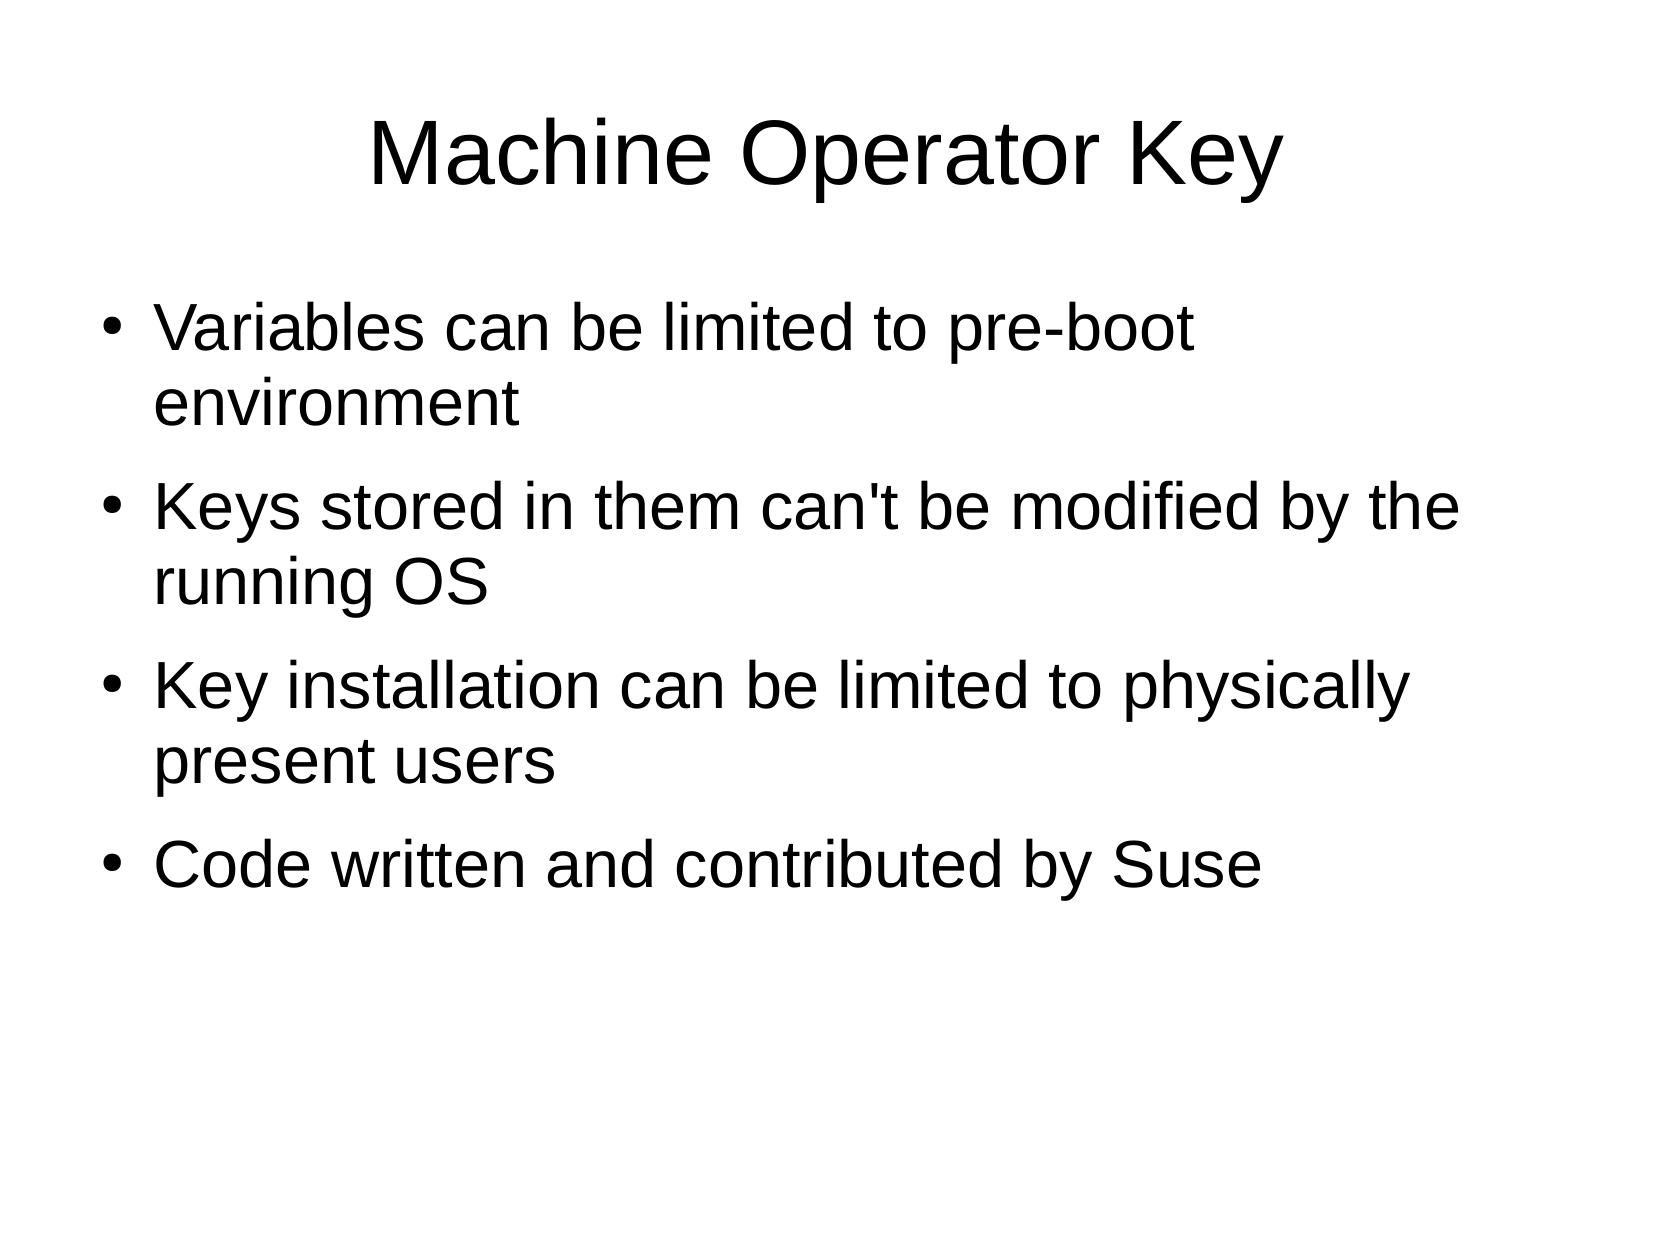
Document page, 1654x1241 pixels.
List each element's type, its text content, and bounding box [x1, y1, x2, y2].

list Variables can be limited to pre-boot environment Keys stored in them can't be modified by the running OS Key installation can be limited to physically present users Code written and contributed by Suse [82, 290, 1538, 1010]
title Machine Operator Key [82, 49, 1571, 257]
